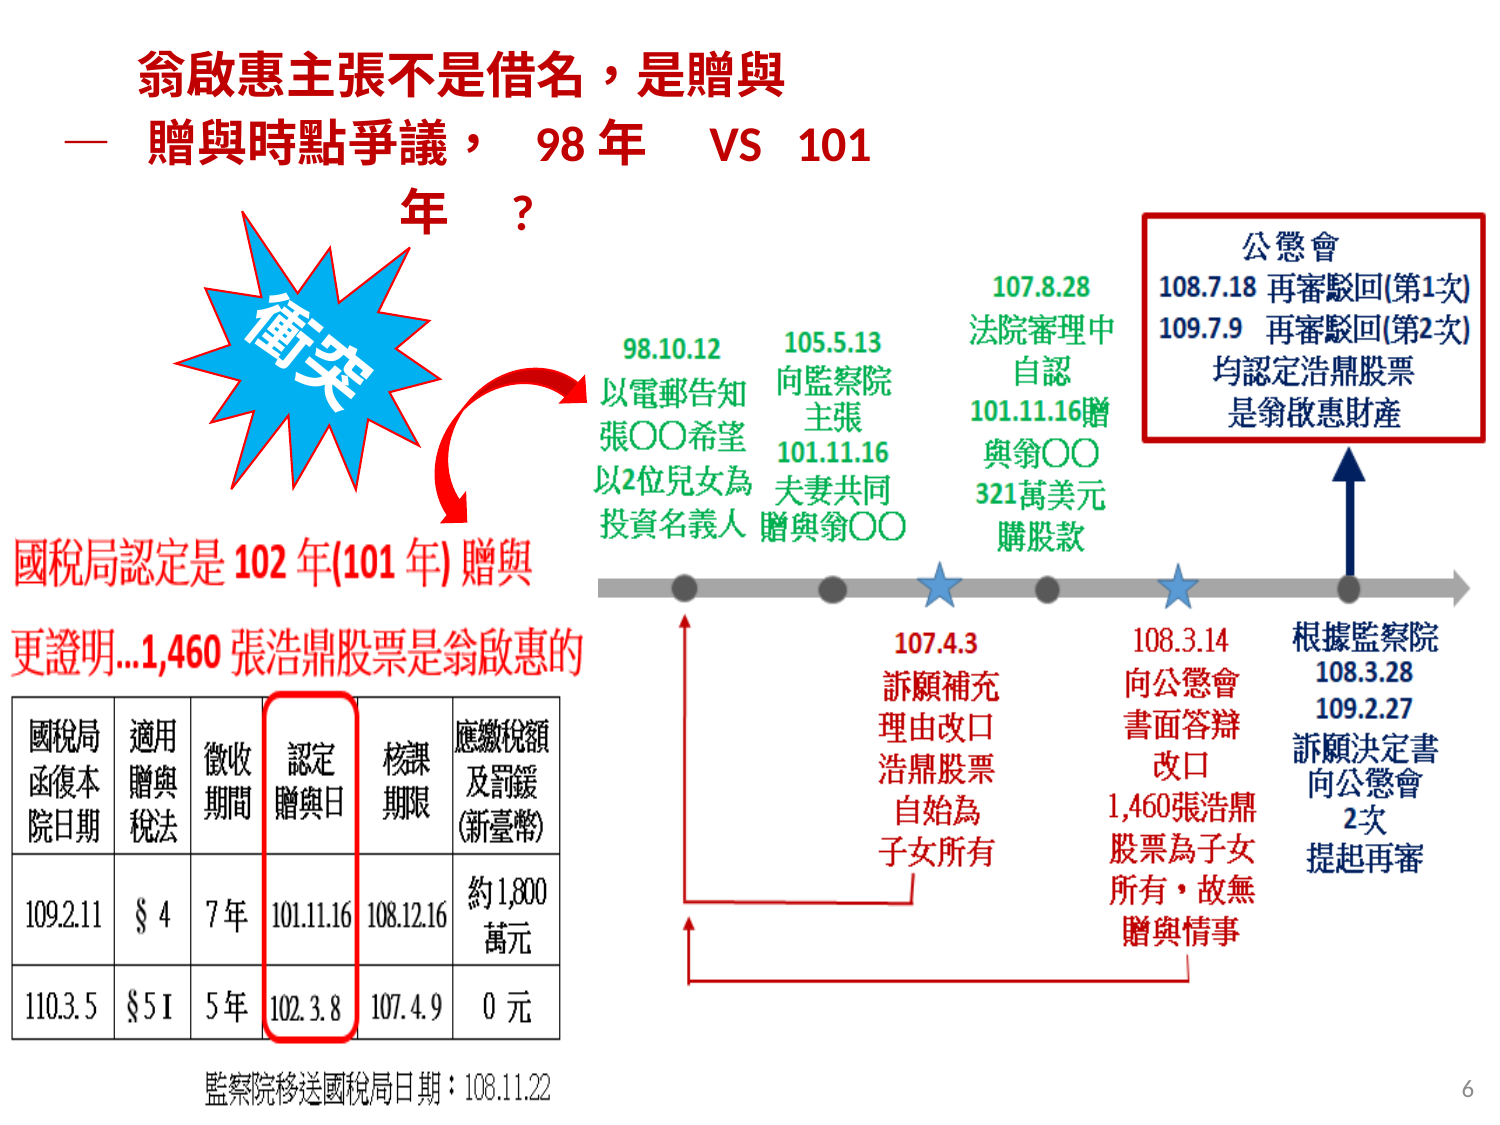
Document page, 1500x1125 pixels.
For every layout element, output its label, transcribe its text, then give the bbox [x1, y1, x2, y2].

text_box 翁啟惠主張不是借名，是贈與 — 贈與時點爭議， 98年 VS 101年 ? [19, 27, 915, 249]
text_box [175, 345, 363, 490]
text_box [386, 412, 419, 446]
text_box [205, 288, 249, 329]
text_box 衝突 [217, 262, 425, 456]
text_box [250, 249, 277, 284]
text_box [304, 249, 441, 384]
picture [1, 200, 1500, 1125]
slide_number 6 [1430, 1057, 1490, 1118]
text_box [435, 368, 586, 523]
